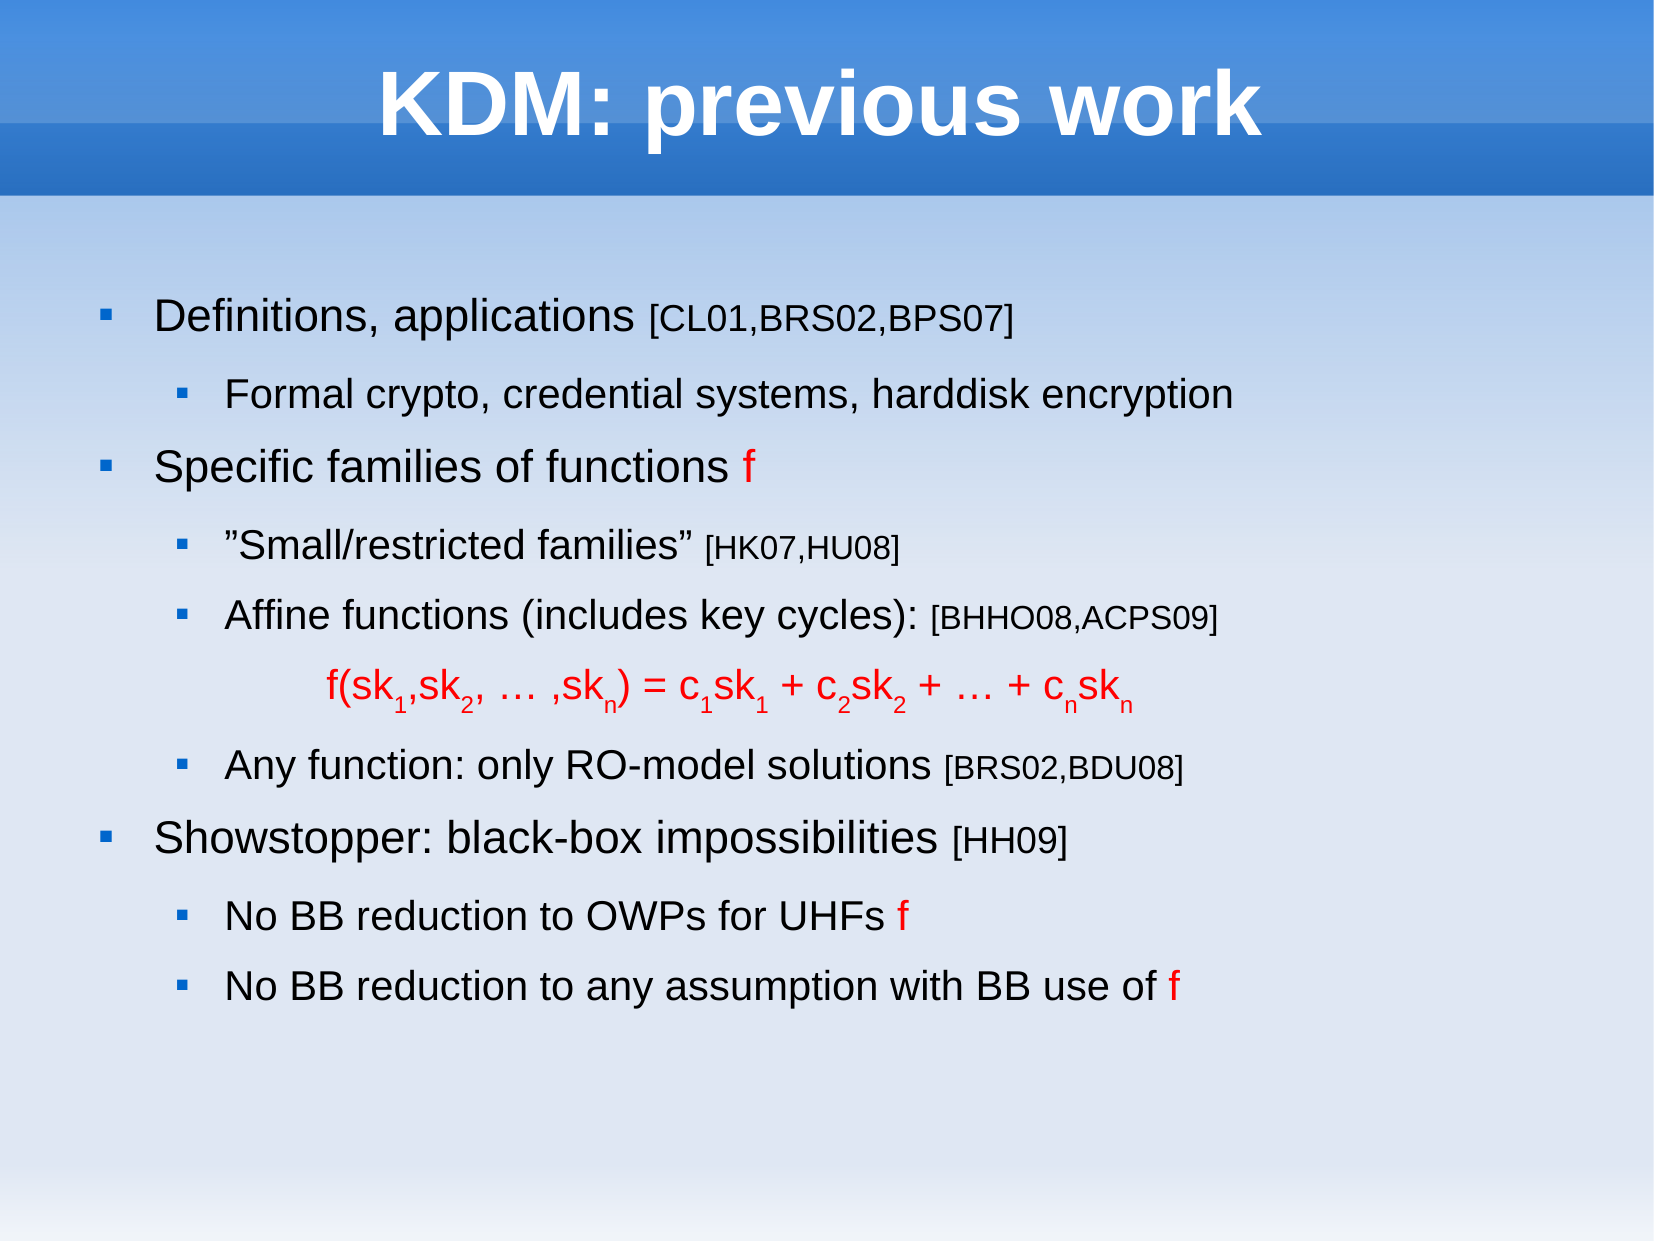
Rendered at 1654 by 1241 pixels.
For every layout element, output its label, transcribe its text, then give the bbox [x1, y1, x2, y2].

picture [0, 0, 1654, 1241]
list Definitions, applications [CL01,BRS02,BPS07] Formal crypto, credential systems, harddisk encryption Specific families of functions f ”Small/restricted families” [HK07,HU08] Affine functions (includes key cycles): [BHHO08,ACPS09] f(sk1,sk2, … ,skn) = c1sk1 + c2sk2 + … + cnskn Any function: only RO-model solutions [BRS02,BDU08] Showstopper: black-box impossibilities [HH09] No BB reduction to OWPs for UHFs f No BB reduction to any assumption with BB use of f [82, 290, 1571, 1094]
title KDM: previous work [76, 7, 1565, 200]
